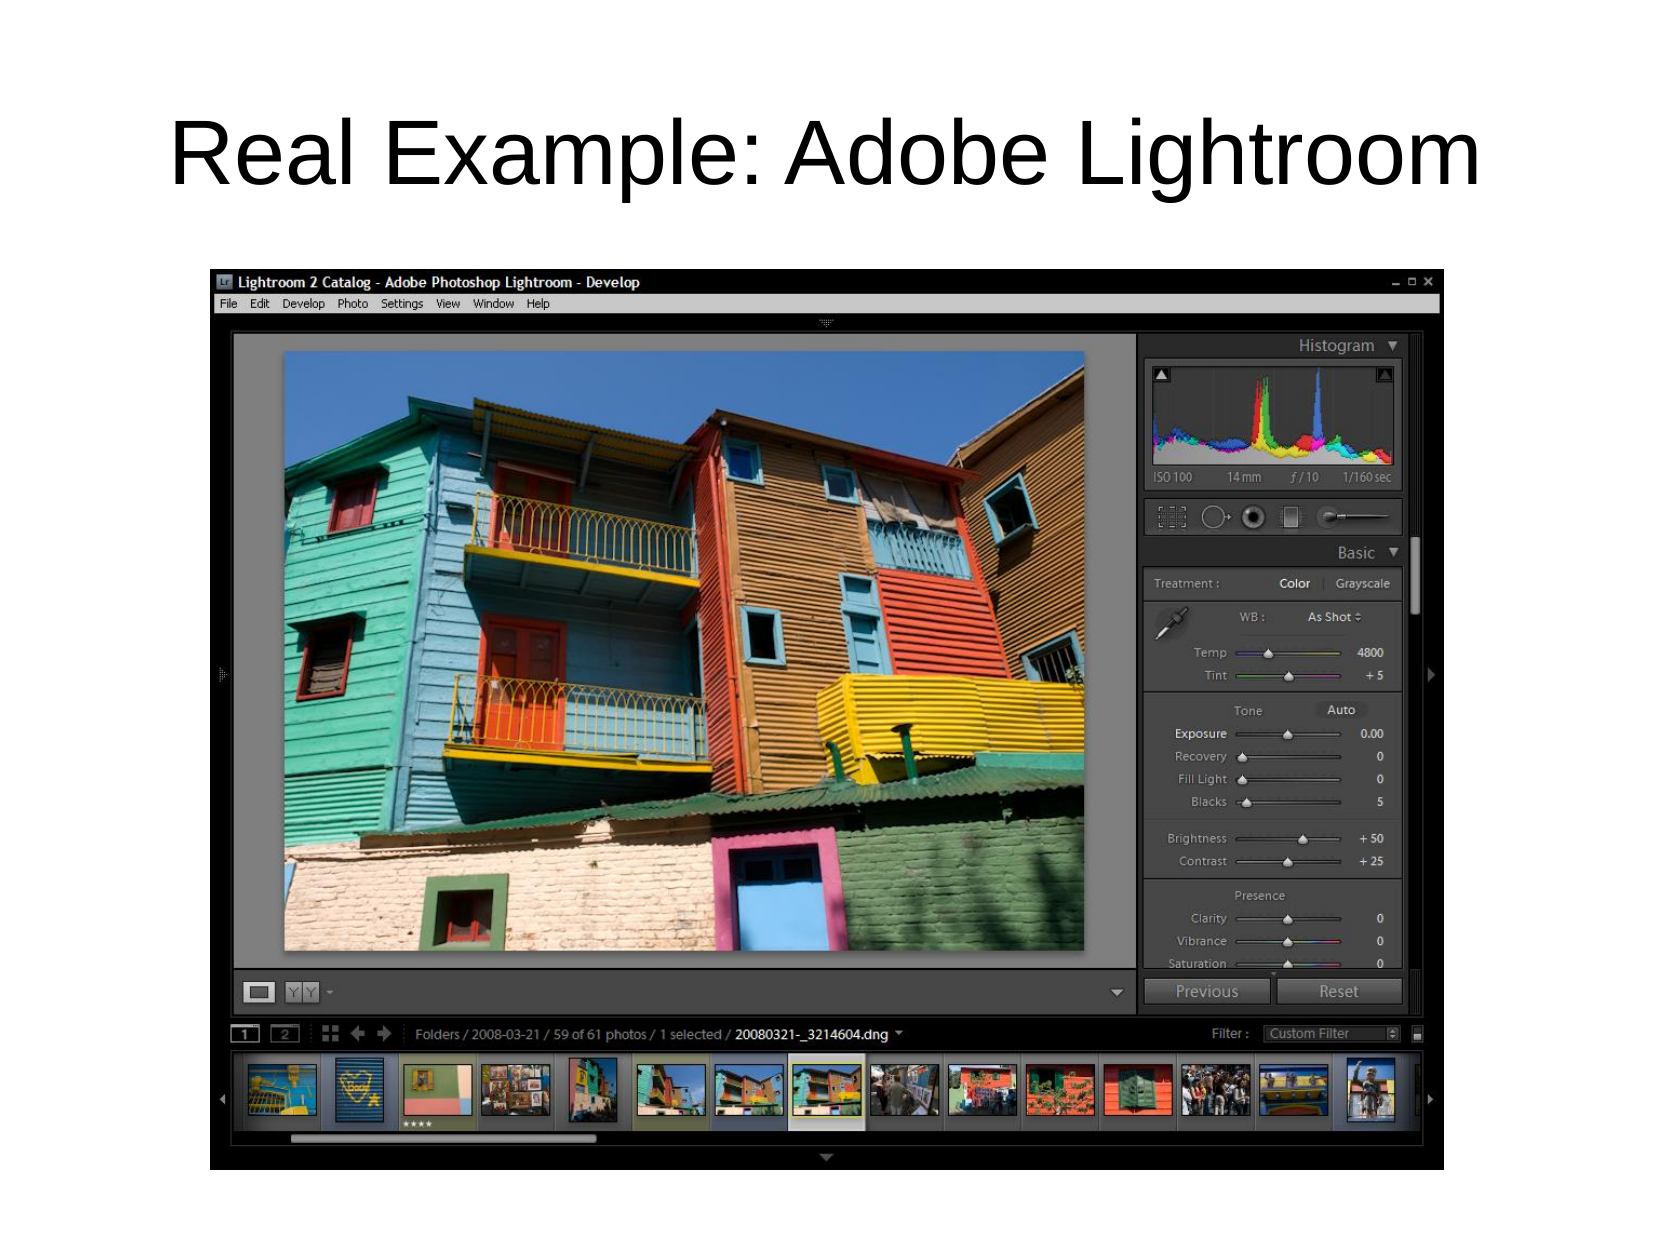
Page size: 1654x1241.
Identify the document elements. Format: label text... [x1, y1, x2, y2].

title Real Example: Adobe Lightroom [82, 49, 1571, 257]
picture [210, 269, 1444, 1171]
